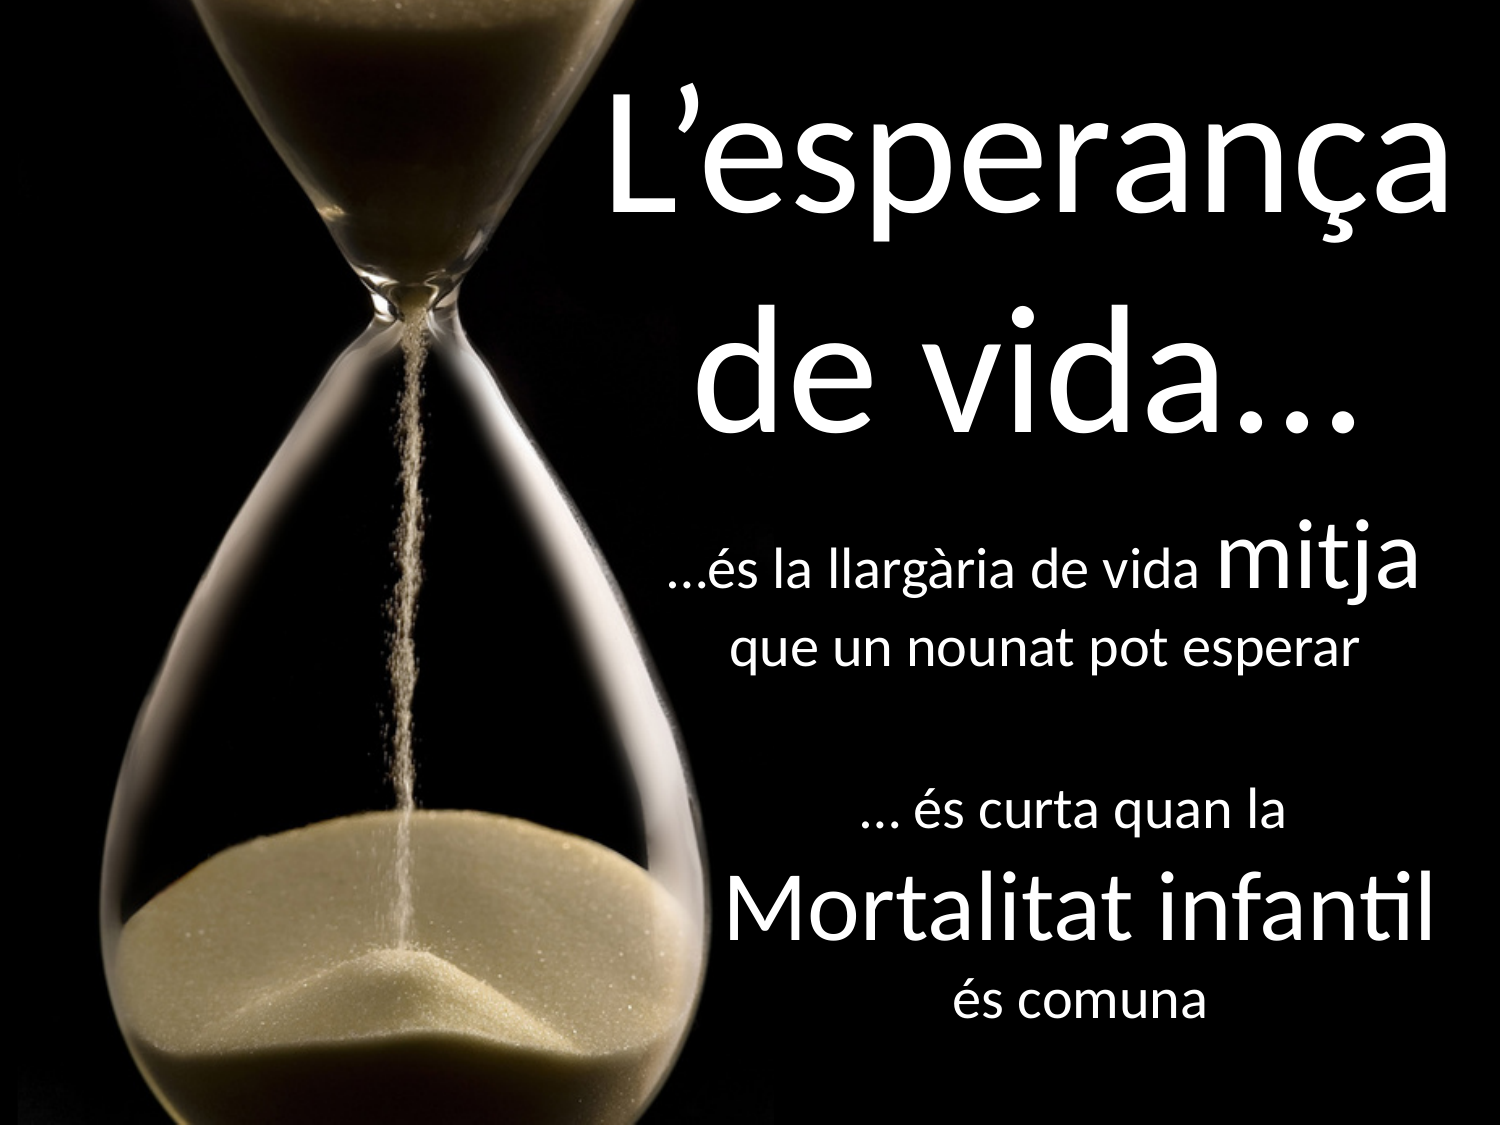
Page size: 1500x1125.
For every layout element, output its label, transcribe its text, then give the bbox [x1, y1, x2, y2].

text_box …és la llargària de vida mitja que un nounat pot esperar [649, 481, 1441, 686]
text_box … és curta quan la Mortalitat infantil és comuna [696, 762, 1465, 1038]
text_box L’esperança de vida... [528, 21, 1500, 477]
picture [17, 0, 774, 1125]
